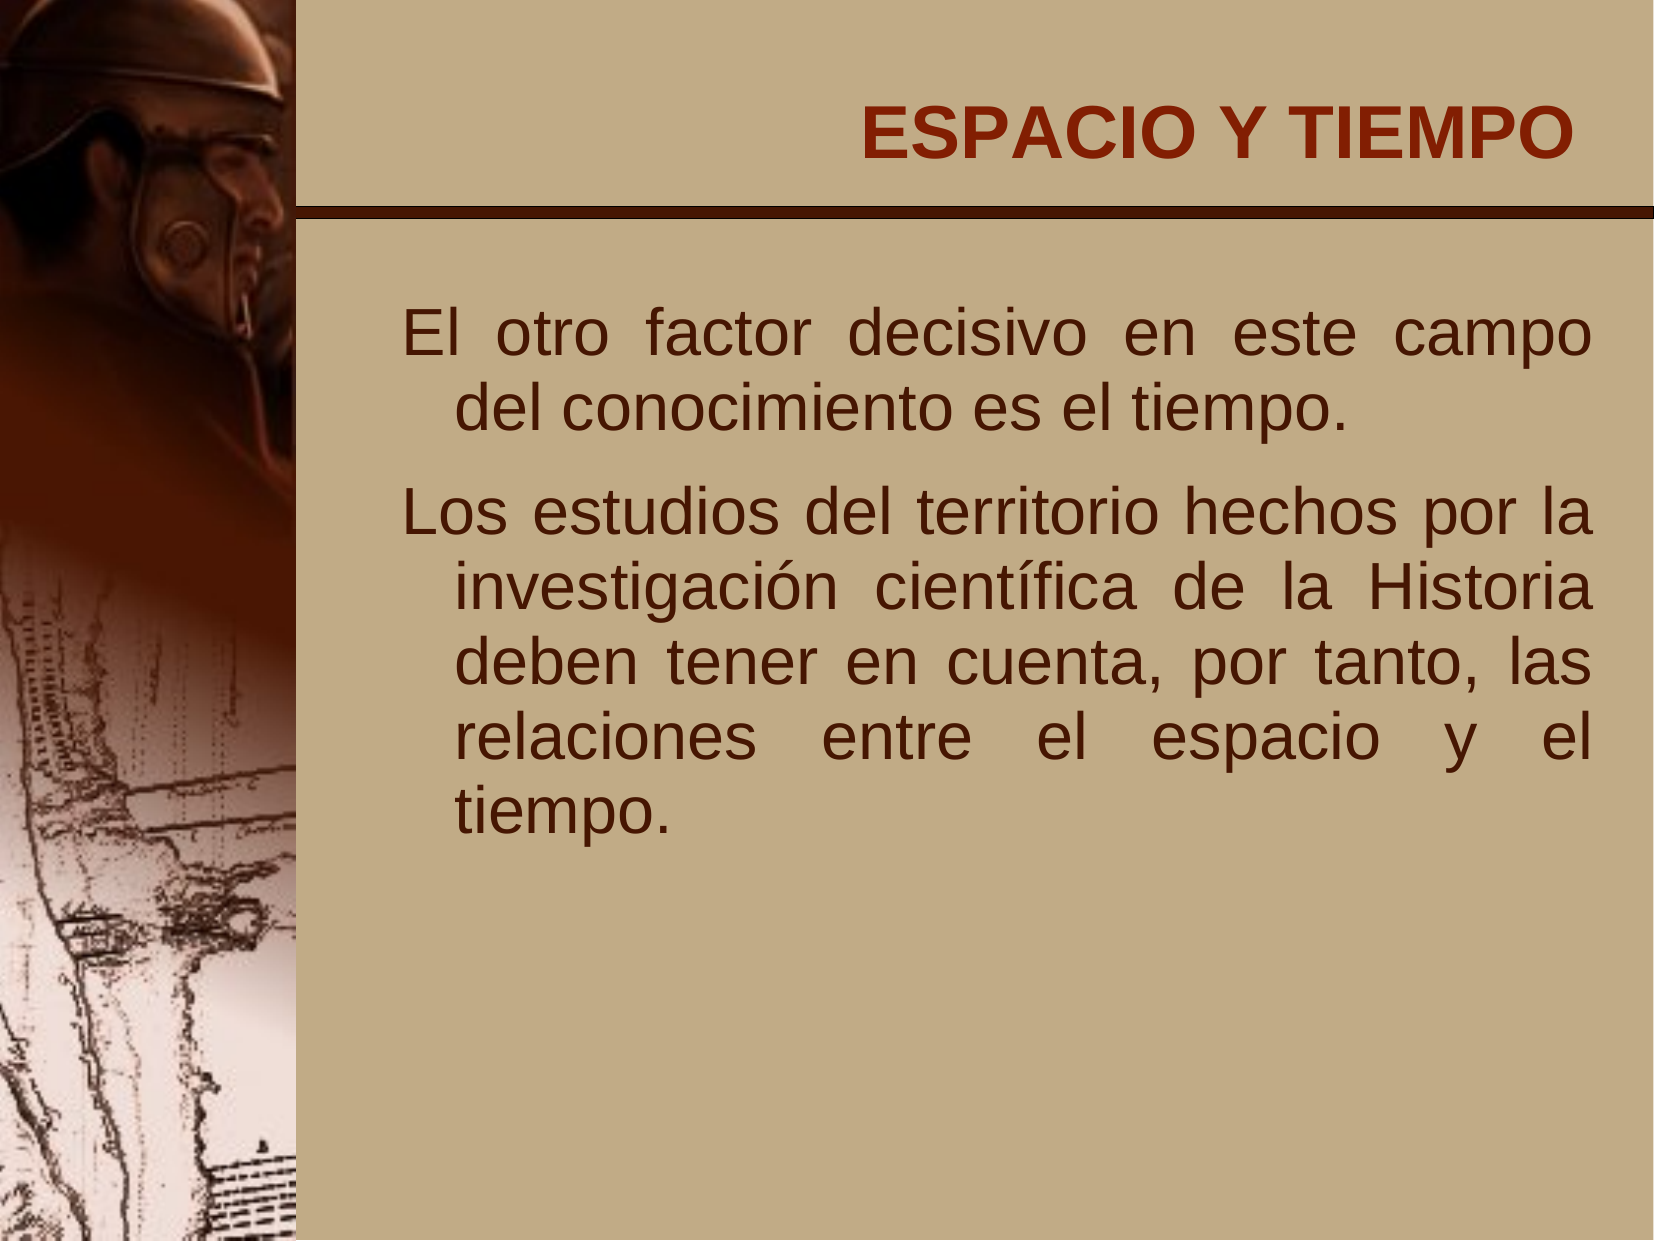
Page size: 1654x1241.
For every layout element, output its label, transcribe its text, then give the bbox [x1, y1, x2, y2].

picture [0, 0, 296, 1241]
list El otro factor decisivo en este campo del conocimiento es el tiempo. Los estudios del territorio hechos por la investigación científica de la Historia deben tener en cuenta, por tanto, las relaciones entre el espacio y el tiempo. [383, 295, 1595, 1211]
title ESPACIO Y TIEMPO [88, 36, 1577, 230]
